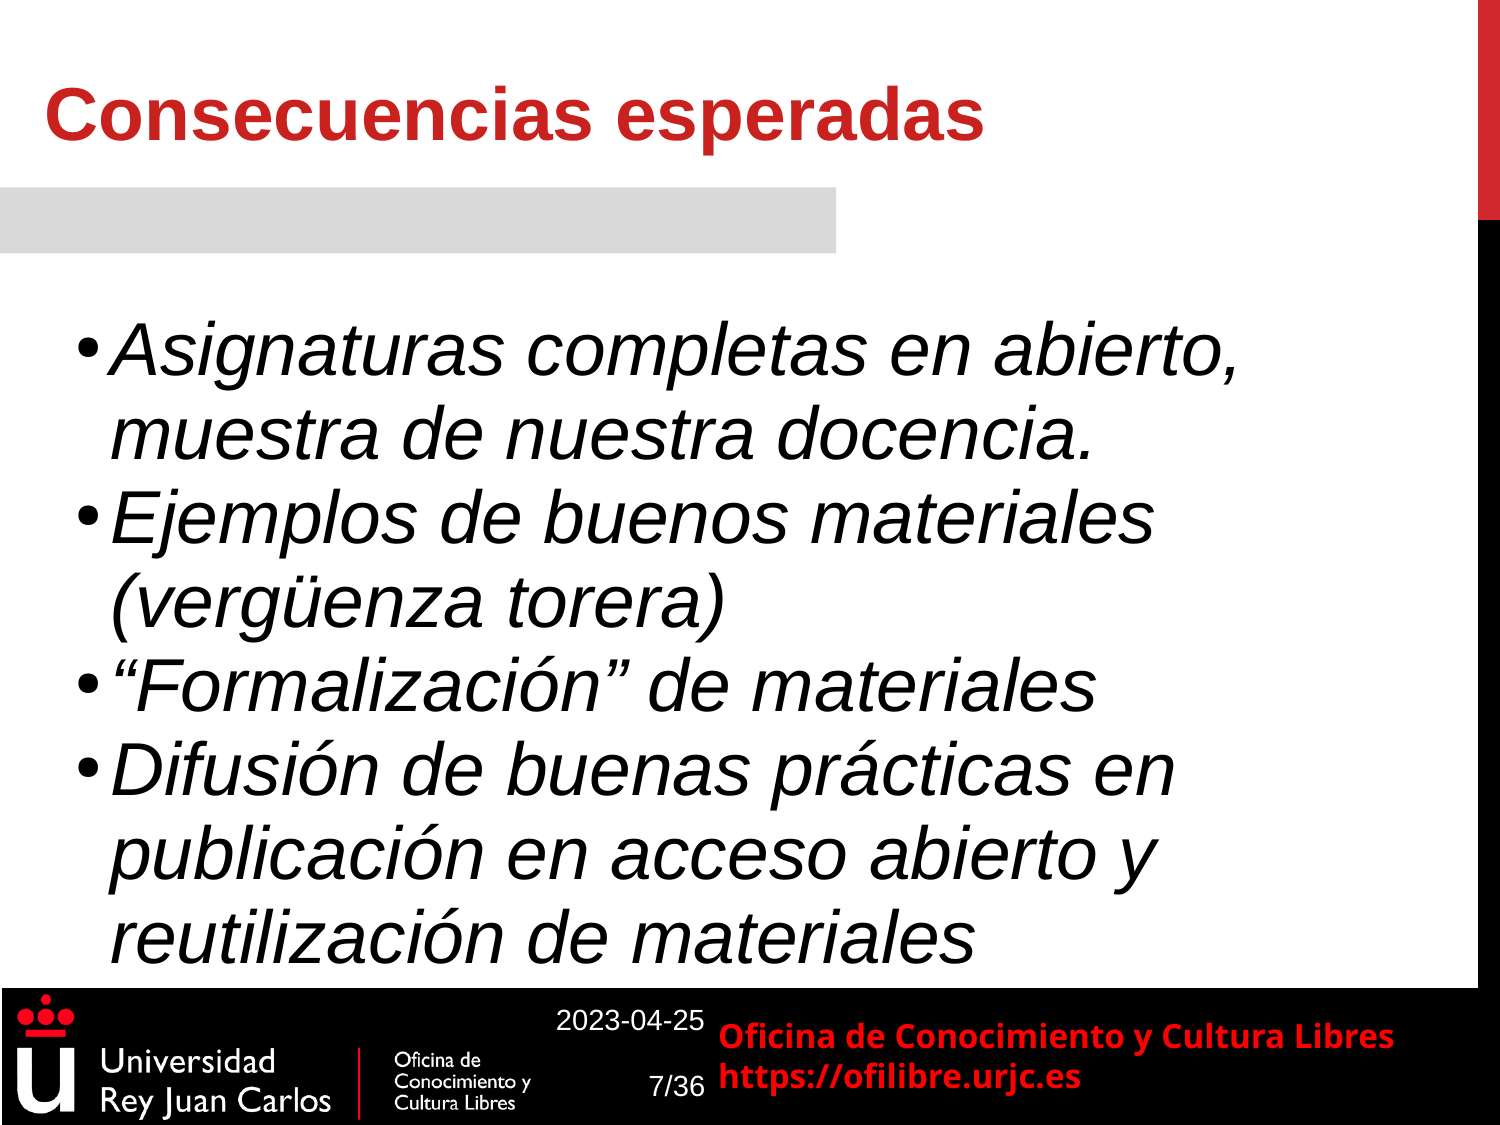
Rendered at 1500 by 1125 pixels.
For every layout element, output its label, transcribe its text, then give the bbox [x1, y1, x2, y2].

text_box Asignaturas completas en abierto, muestra de nuestra docencia. Ejemplos de buenos materiales (vergüenza torera) “Formalización” de materiales Difusión de buenas prácticas en publicación en acceso abierto y reutilización de materiales [60, 299, 1321, 987]
text_box Consecuencias esperadas [30, 64, 1306, 248]
picture [17, 994, 531, 1120]
title [75, 7, 1425, 196]
